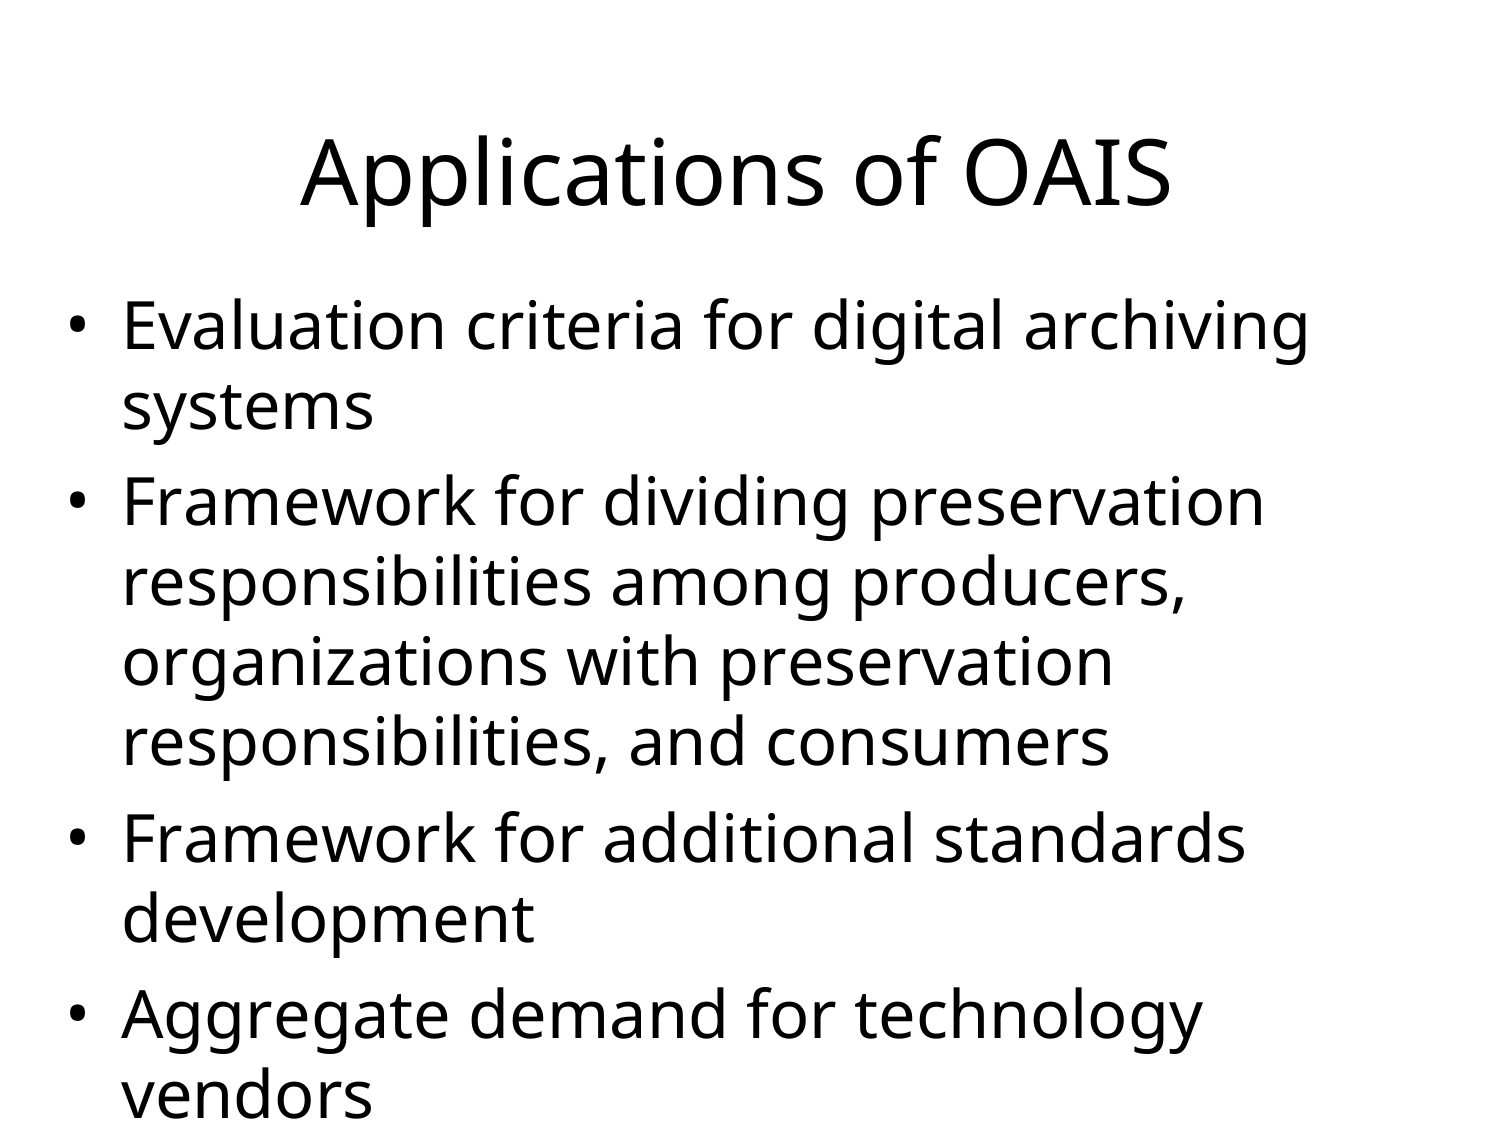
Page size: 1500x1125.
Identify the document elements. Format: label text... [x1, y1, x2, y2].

title Applications of OAIS [99, 74, 1375, 263]
list Evaluation criteria for digital archiving systems Framework for dividing preservation responsibilities among producers, organizations with preservation responsibilities, and consumers Framework for additional standards development Aggregate demand for technology vendors [50, 274, 1463, 1125]
